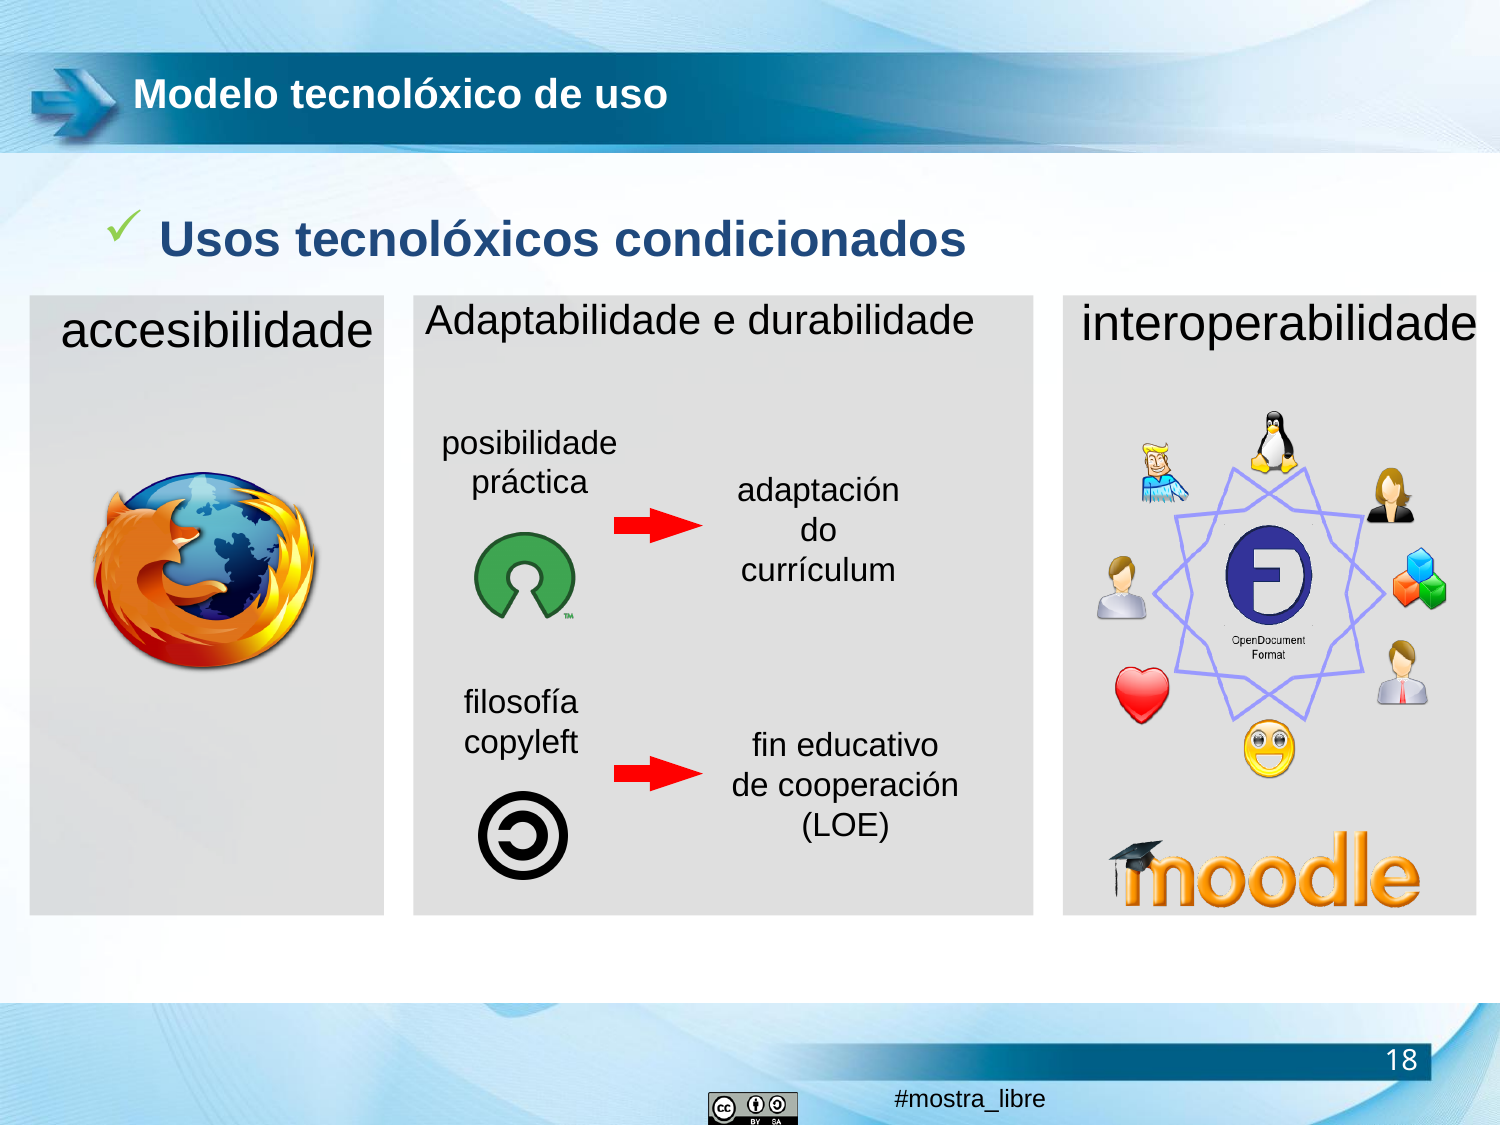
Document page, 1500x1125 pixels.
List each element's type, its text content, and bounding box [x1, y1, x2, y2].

picture [0, 0, 1500, 1125]
text_box <número> [1082, 1031, 1433, 1092]
text_box [1062, 295, 1477, 916]
text_box #mostra_libre [879, 1074, 1062, 1120]
text_box adaptación do currículum [722, 460, 915, 596]
text_box Modelo tecnolóxico de uso [118, 59, 684, 124]
text_box Usos tecnolóxicos condicionados [88, 168, 1359, 275]
text_box Adaptabilidade e durabilidade [410, 285, 991, 351]
text_box accesibilidade [45, 289, 389, 365]
text_box interoperabilidade [1066, 283, 1494, 359]
text_box fin educativo de cooperación (LOE) [716, 715, 975, 851]
text_box [29, 295, 384, 916]
text_box filosofía copyleft [448, 673, 594, 768]
text_box [413, 295, 1034, 916]
text_box posibilidade práctica [426, 413, 633, 509]
